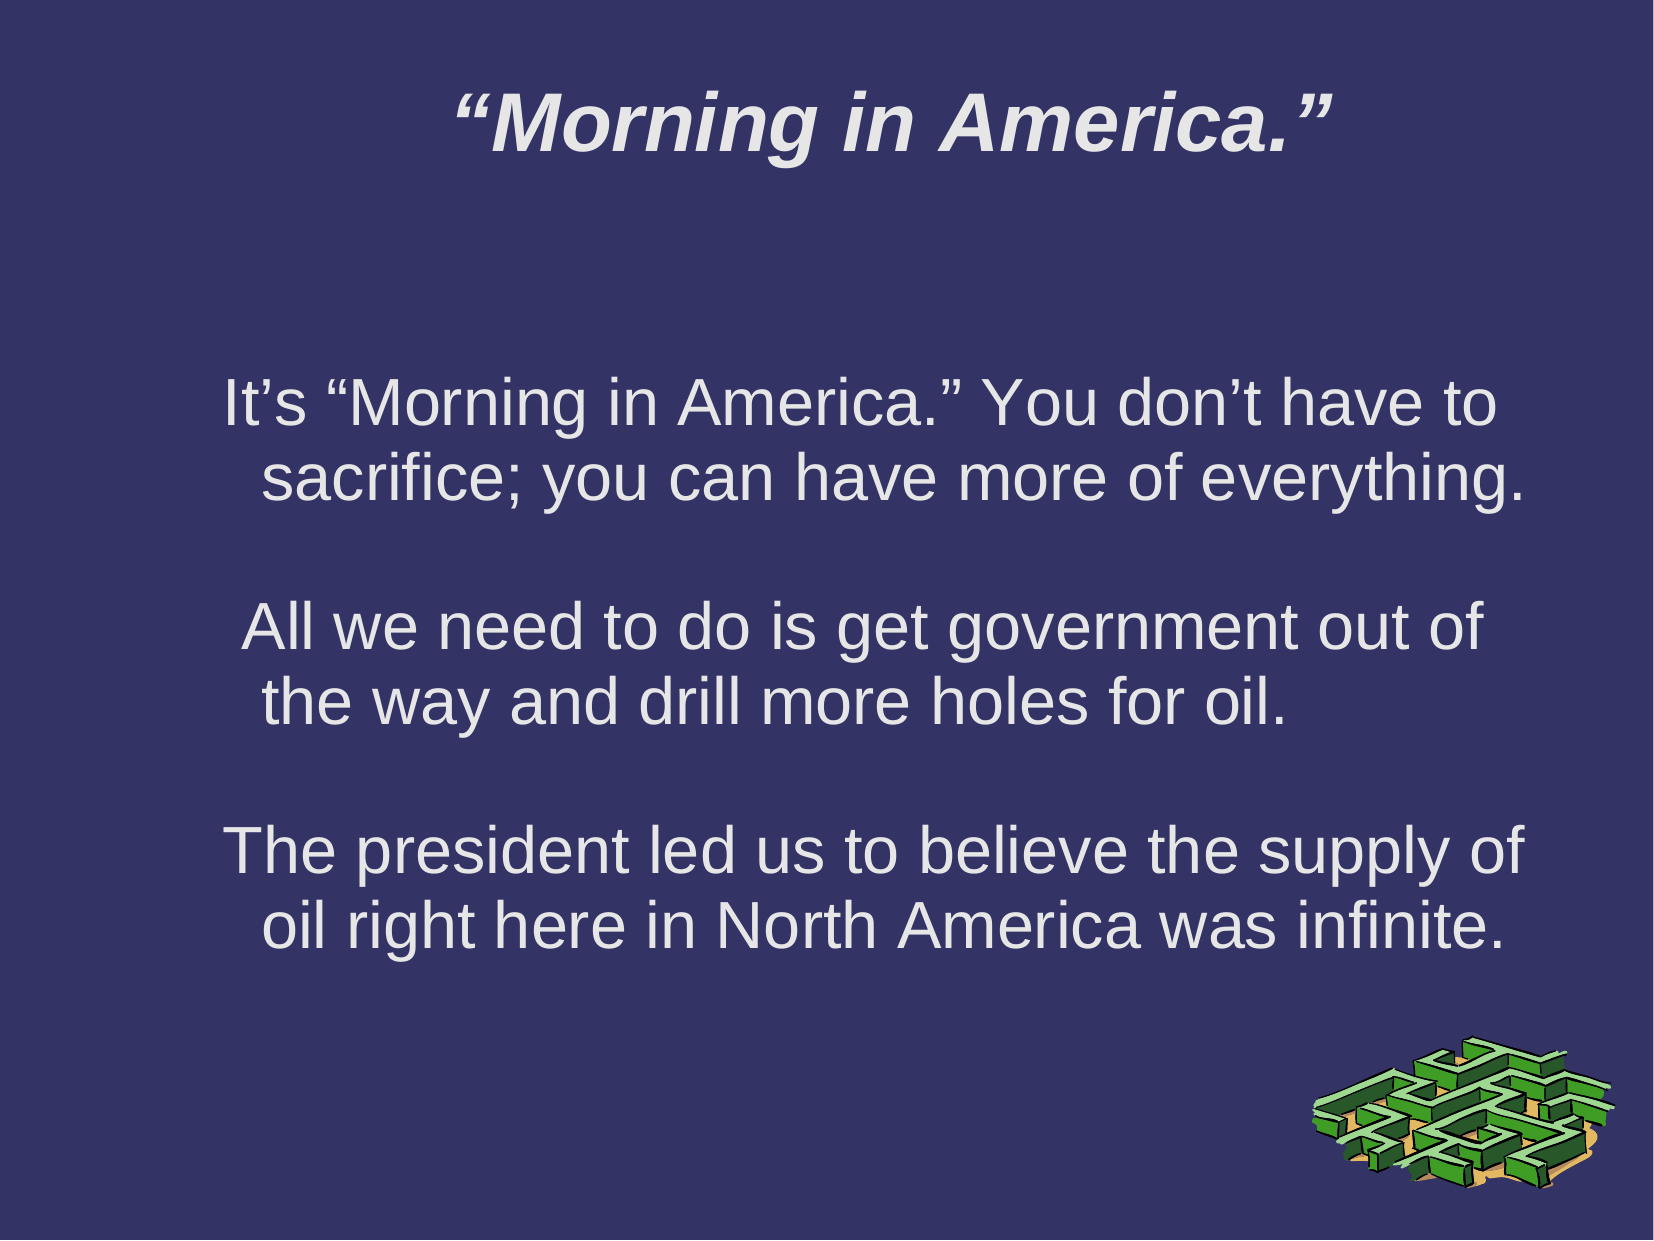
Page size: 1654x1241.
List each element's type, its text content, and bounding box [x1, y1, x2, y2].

list It’s “Morning in America.” You don’t have to sacrifice; you can have more of everything. All we need to do is get government out of the way and drill more holes for oil. The president led us to believe the supply of oil right here in North America was infinite. [178, 364, 1570, 1132]
title “Morning in America.” [121, 26, 1534, 219]
